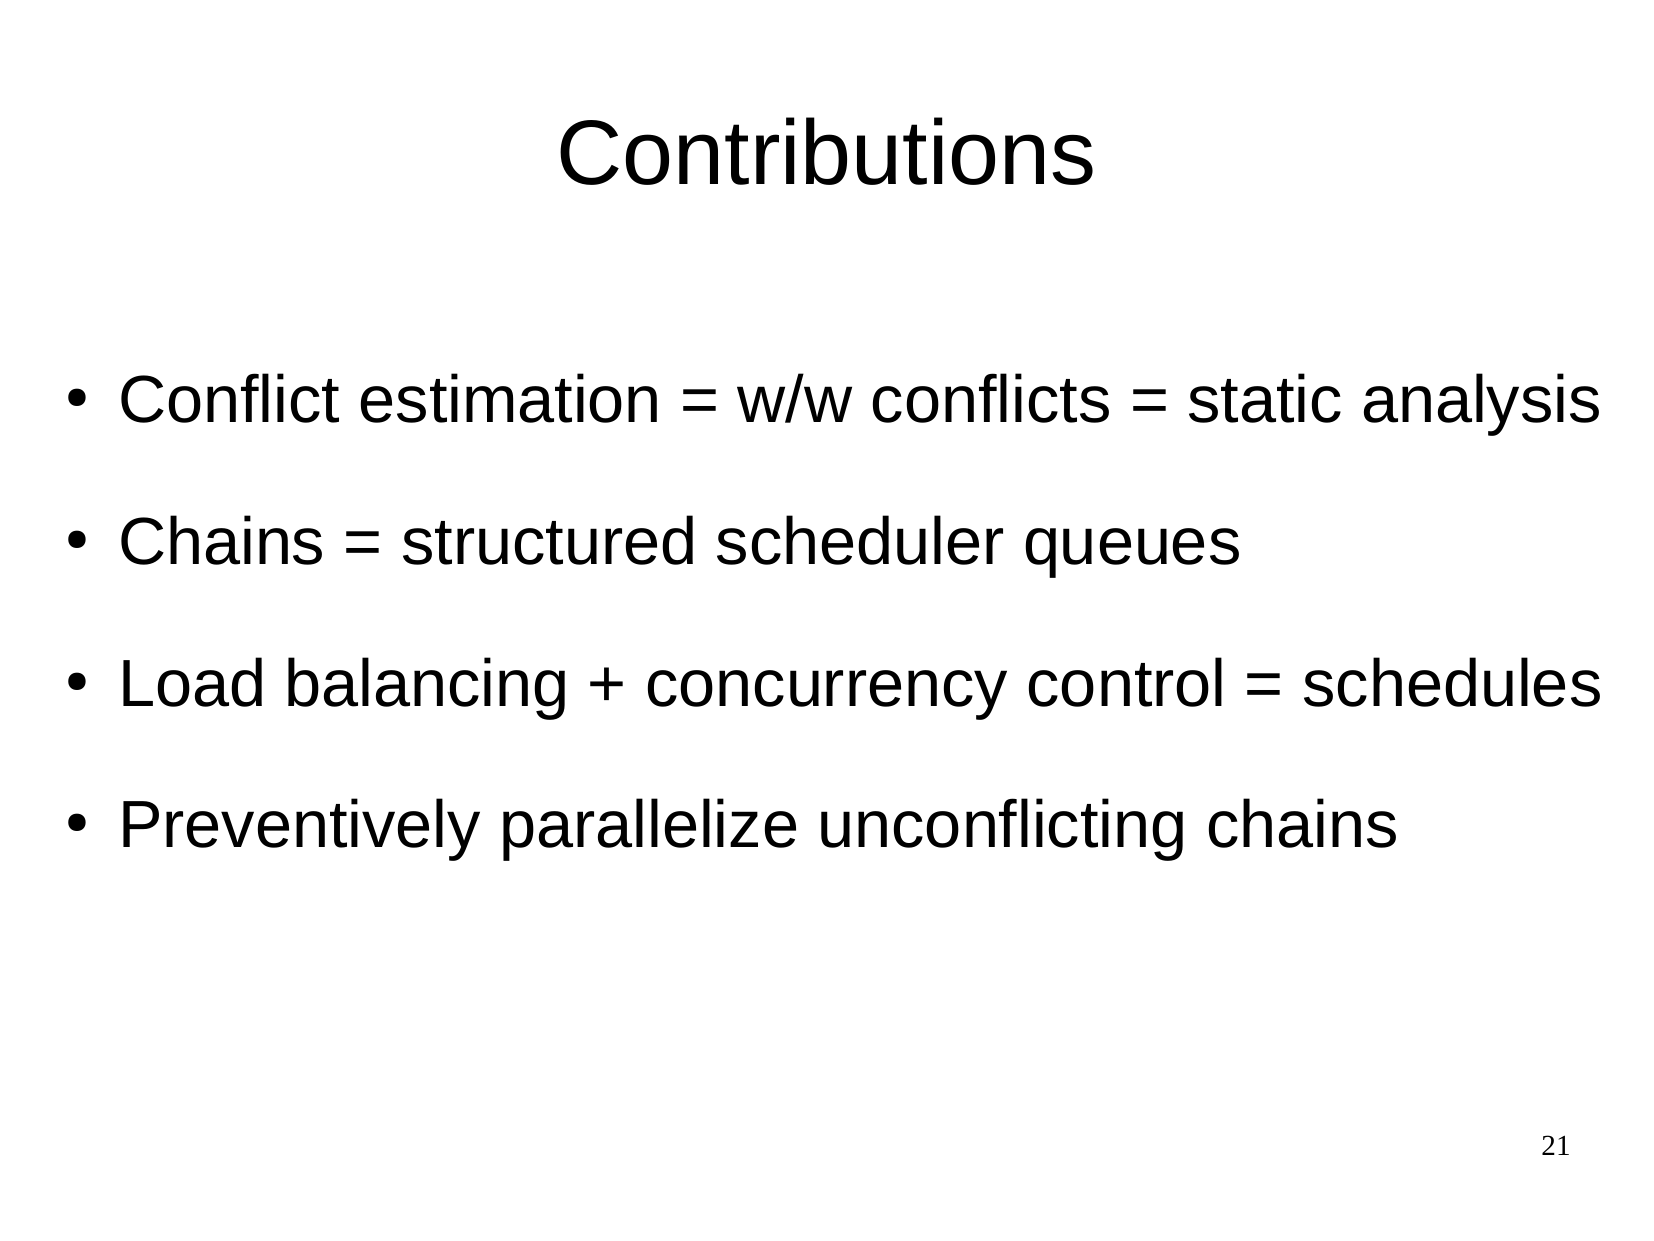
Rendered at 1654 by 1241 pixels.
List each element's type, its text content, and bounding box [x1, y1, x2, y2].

title Contributions [82, 49, 1571, 257]
list Conflict estimation = w/w conflicts = static analysis Chains = structured scheduler queues Load balancing + concurrency control = schedules Preventively parallelize unconflicting chains [47, 324, 1625, 1144]
